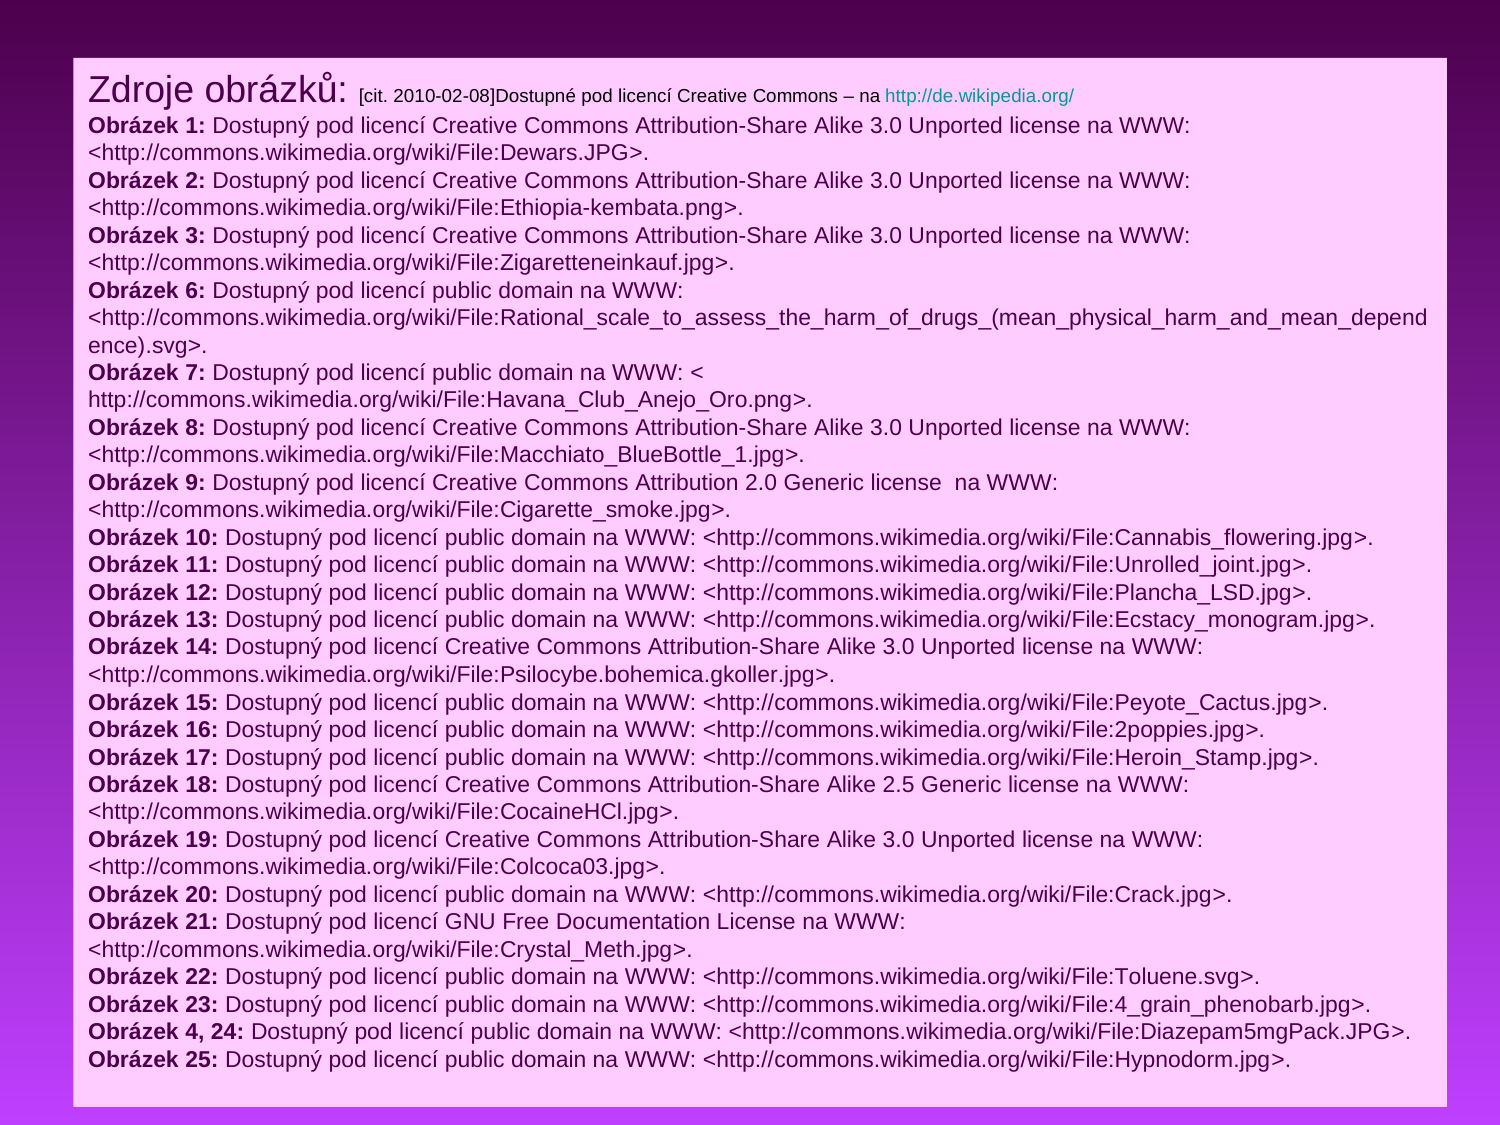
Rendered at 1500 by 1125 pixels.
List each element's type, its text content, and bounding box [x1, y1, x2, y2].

text_box Zdroje obrázků: [cit. 2010-02-08]Dostupné pod licencí Creative Commons – na http://de.wikipedia.org/ Obrázek 1: Dostupný pod licencí Creative Commons Attribution-Share Alike 3.0 Unported license na WWW: <http://commons.wikimedia.org/wiki/File:Dewars.JPG>. Obrázek 2: Dostupný pod licencí Creative Commons Attribution-Share Alike 3.0 Unported license na WWW: <http://commons.wikimedia.org/wiki/File:Ethiopia-kembata.png>. Obrázek 3: Dostupný pod licencí Creative Commons Attribution-Share Alike 3.0 Unported license na WWW: <http://commons.wikimedia.org/wiki/File:Zigaretteneinkauf.jpg>. Obrázek 6: Dostupný pod licencí public domain na WWW: <http://commons.wikimedia.org/wiki/File:Rational_scale_to_assess_the_harm_of_drugs_(mean_physical_harm_and_mean_dependence).svg>. Obrázek 7: Dostupný pod licencí public domain na WWW: < http://commons.wikimedia.org/wiki/File:Havana_Club_Anejo_Oro.png>. Obrázek 8: Dostupný pod licencí Creative Commons Attribution-Share Alike 3.0 Unported license na WWW: <http://commons.wikimedia.org/wiki/File:Macchiato_BlueBottle_1.jpg>. Obrázek 9: Dostupný pod licencí Creative Commons Attribution 2.0 Generic license na WWW: <http://commons.wikimedia.org/wiki/File:Cigarette_smoke.jpg>. Obrázek 10: Dostupný pod licencí public domain na WWW: <http://commons.wikimedia.org/wiki/File:Cannabis_flowering.jpg>. Obrázek 11: Dostupný pod licencí public domain na WWW: <http://commons.wikimedia.org/wiki/File:Unrolled_joint.jpg>. Obrázek 12: Dostupný pod licencí public domain na WWW: <http://commons.wikimedia.org/wiki/File:Plancha_LSD.jpg>. Obrázek 13: Dostupný pod licencí public domain na WWW: <http://commons.wikimedia.org/wiki/File:Ecstacy_monogram.jpg>. Obrázek 14: Dostupný pod licencí Creative Commons Attribution-Share Alike 3.0 Unported license na WWW: <http://commons.wikimedia.org/wiki/File:Psilocybe.bohemica.gkoller.jpg>. Obrázek 15: Dostupný pod licencí public domain na WWW: <http://commons.wikimedia.org/wiki/File:Peyote_Cactus.jpg>. Obrázek 16: Dostupný pod licencí public domain na WWW: <http://commons.wikimedia.org/wiki/File:2poppies.jpg>. Obrázek 17: Dostupný pod licencí public domain na WWW: <http://commons.wikimedia.org/wiki/File:Heroin_Stamp.jpg>. Obrázek 18: Dostupný pod licencí Creative Commons Attribution-Share Alike 2.5 Generic license na WWW: <http://commons.wikimedia.org/wiki/File:CocaineHCl.jpg>. Obrázek 19: Dostupný pod licencí Creative Commons Attribution-Share Alike 3.0 Unported license na WWW: <http://commons.wikimedia.org/wiki/File:Colcoca03.jpg>. Obrázek 20: Dostupný pod licencí public domain na WWW: <http://commons.wikimedia.org/wiki/File:Crack.jpg>. Obrázek 21: Dostupný pod licencí GNU Free Documentation License na WWW: <http://commons.wikimedia.org/wiki/File:Crystal_Meth.jpg>. Obrázek 22: Dostupný pod licencí public domain na WWW: <http://commons.wikimedia.org/wiki/File:Toluene.svg>. Obrázek 23: Dostupný pod licencí public domain na WWW: <http://commons.wikimedia.org/wiki/File:4_grain_phenobarb.jpg>. Obrázek 4, 24: Dostupný pod licencí public domain na WWW: <http://commons.wikimedia.org/wiki/File:Diazepam5mgPack.JPG>. Obrázek 25: Dostupný pod licencí public domain na WWW: <http://commons.wikimedia.org/wiki/File:Hypnodorm.jpg>. [73, 57, 1447, 1107]
